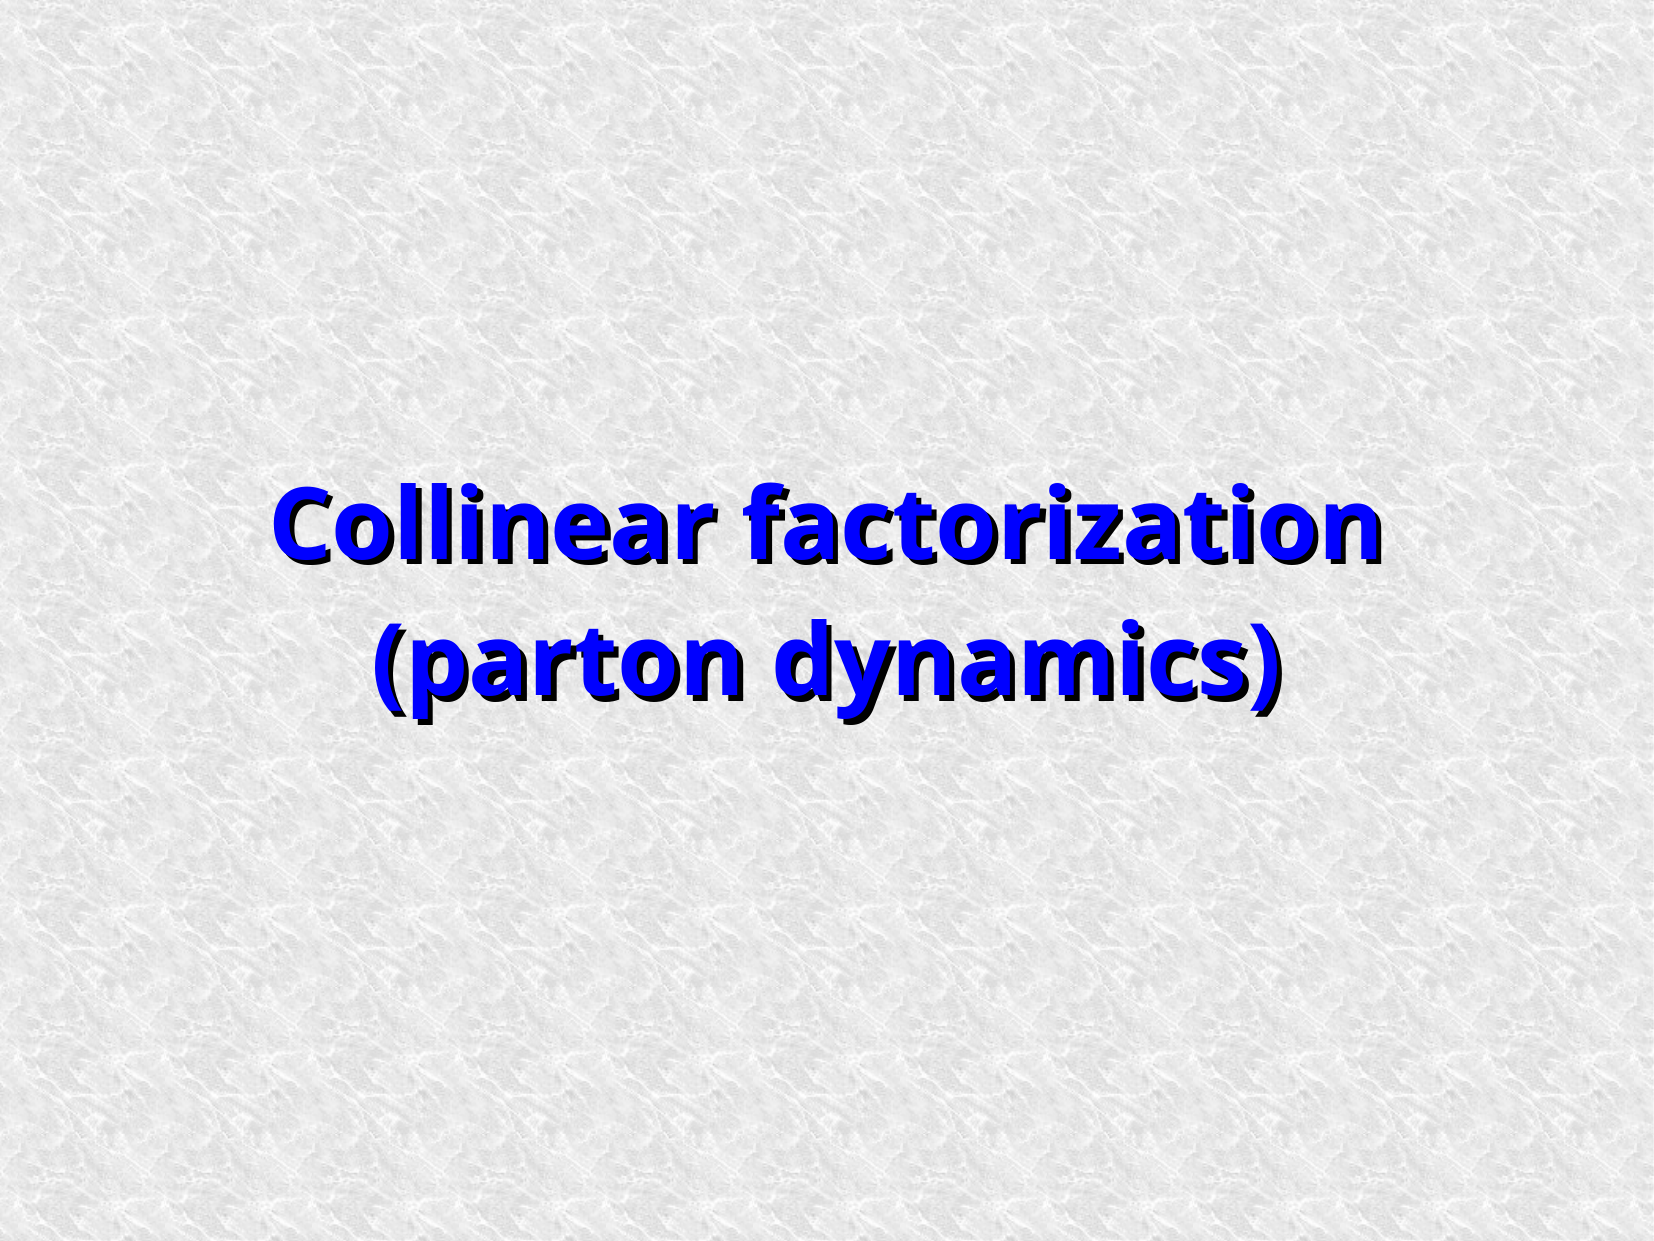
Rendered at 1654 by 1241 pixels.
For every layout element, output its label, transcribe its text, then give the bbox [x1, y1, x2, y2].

picture [0, 0, 1654, 1241]
text_box Collinear factorization (parton dynamics) [29, 444, 1625, 796]
